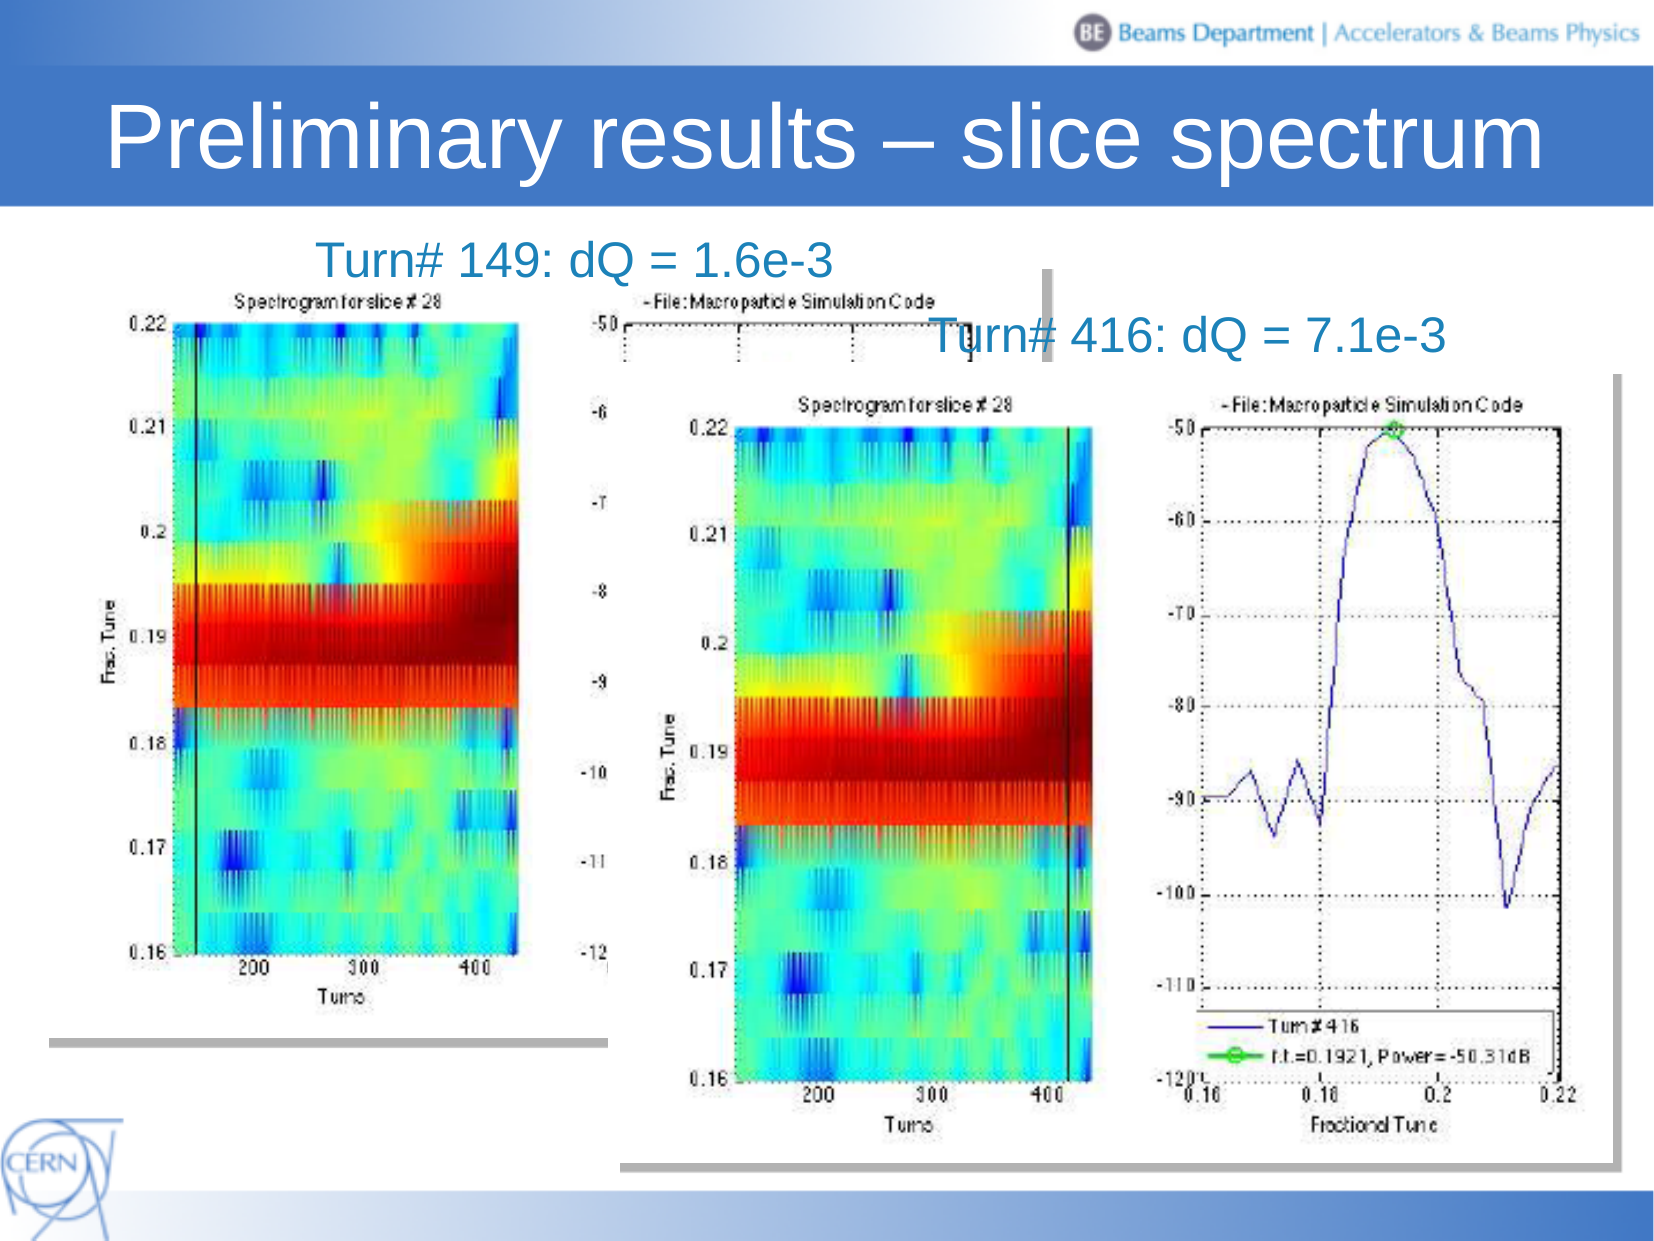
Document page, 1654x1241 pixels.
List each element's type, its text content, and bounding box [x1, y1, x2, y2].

picture [0, 0, 1654, 1241]
text_box Turn# 416: dQ = 7.1e-3 [912, 300, 1463, 362]
text_box Turn# 149: dQ = 1.6e-3 [300, 225, 850, 296]
title Preliminary results – slice spectrum [82, 49, 1571, 226]
